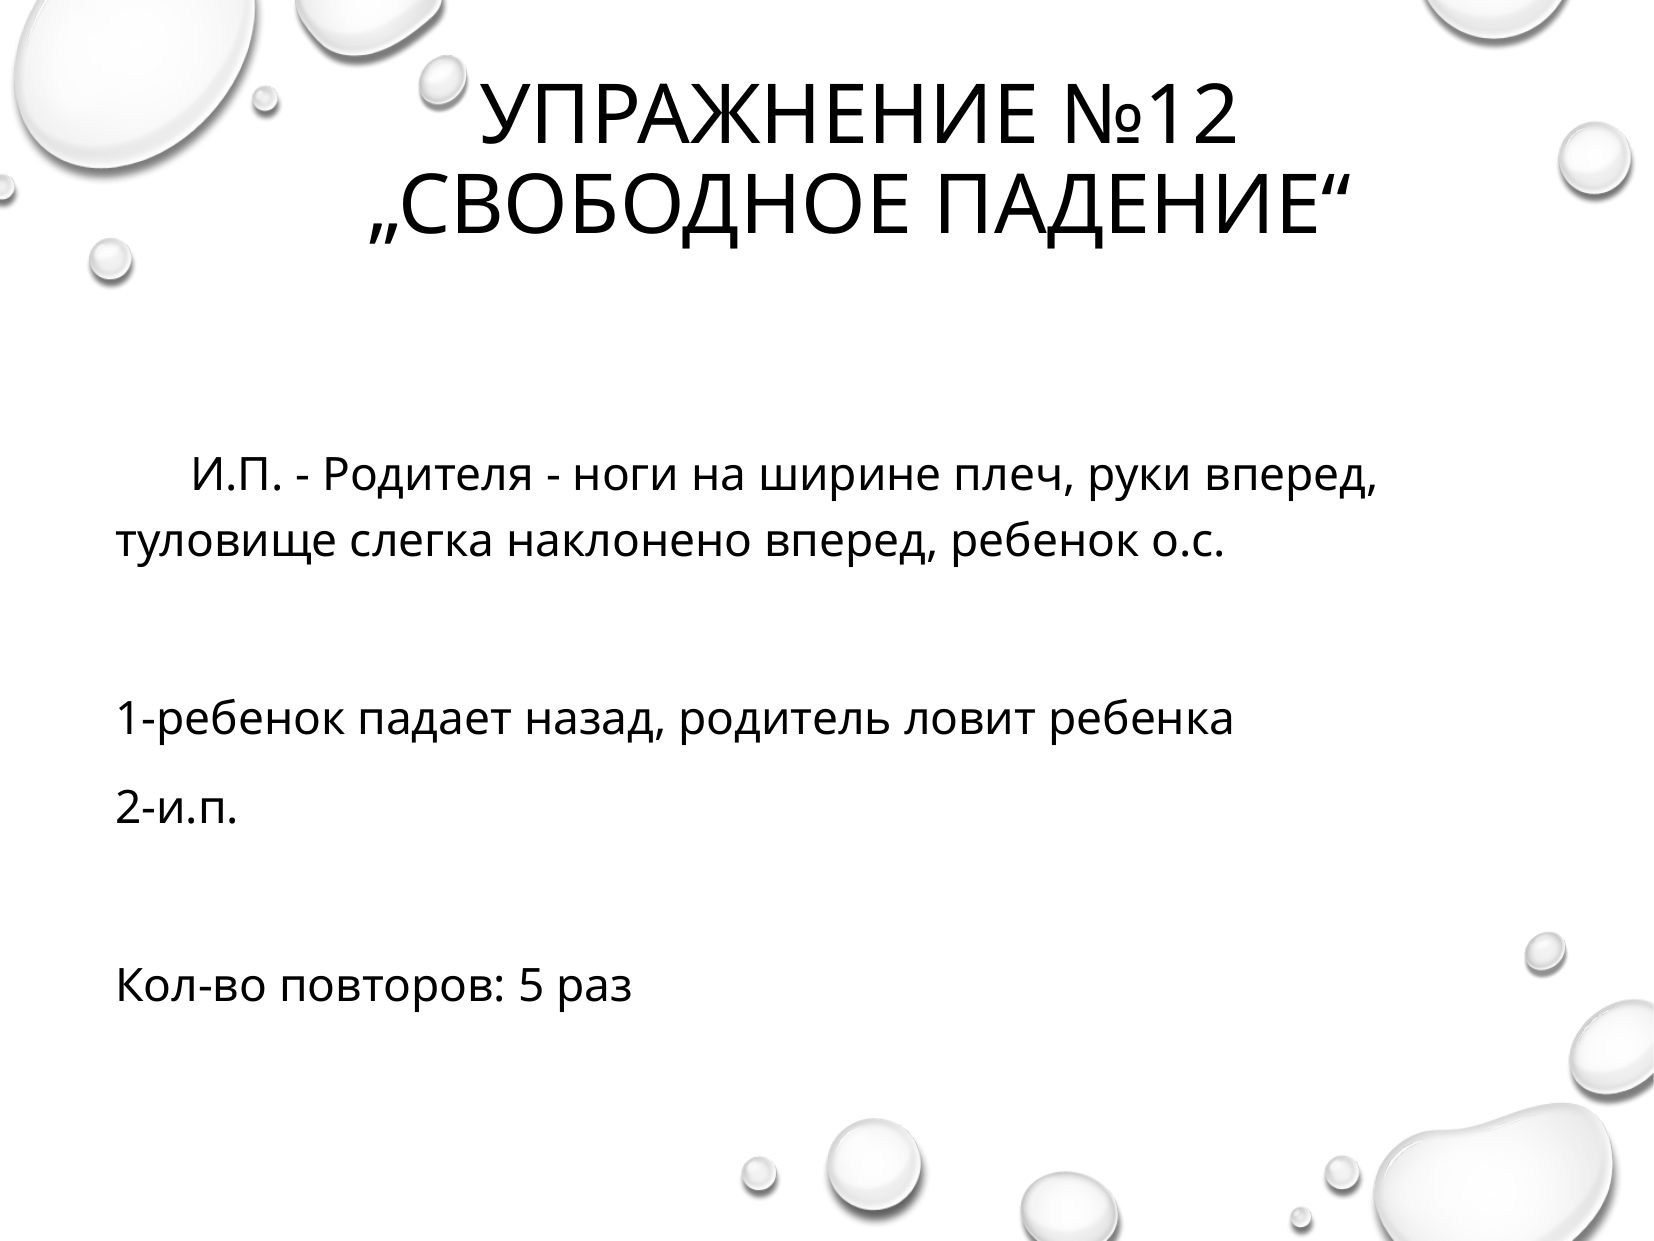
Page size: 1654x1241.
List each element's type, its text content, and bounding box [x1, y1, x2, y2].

subtitle И.П. - Родителя - ноги на ширине плеч, руки вперед, туловище слегка наклонено вперед, ребенок о.с. 1-ребенок падает назад, родитель ловит ребенка 2-и.п. Кол-во повторов: 5 раз [94, 324, 1534, 1120]
title Упражнение №12 „Свободное падение“ [177, 64, 1542, 246]
